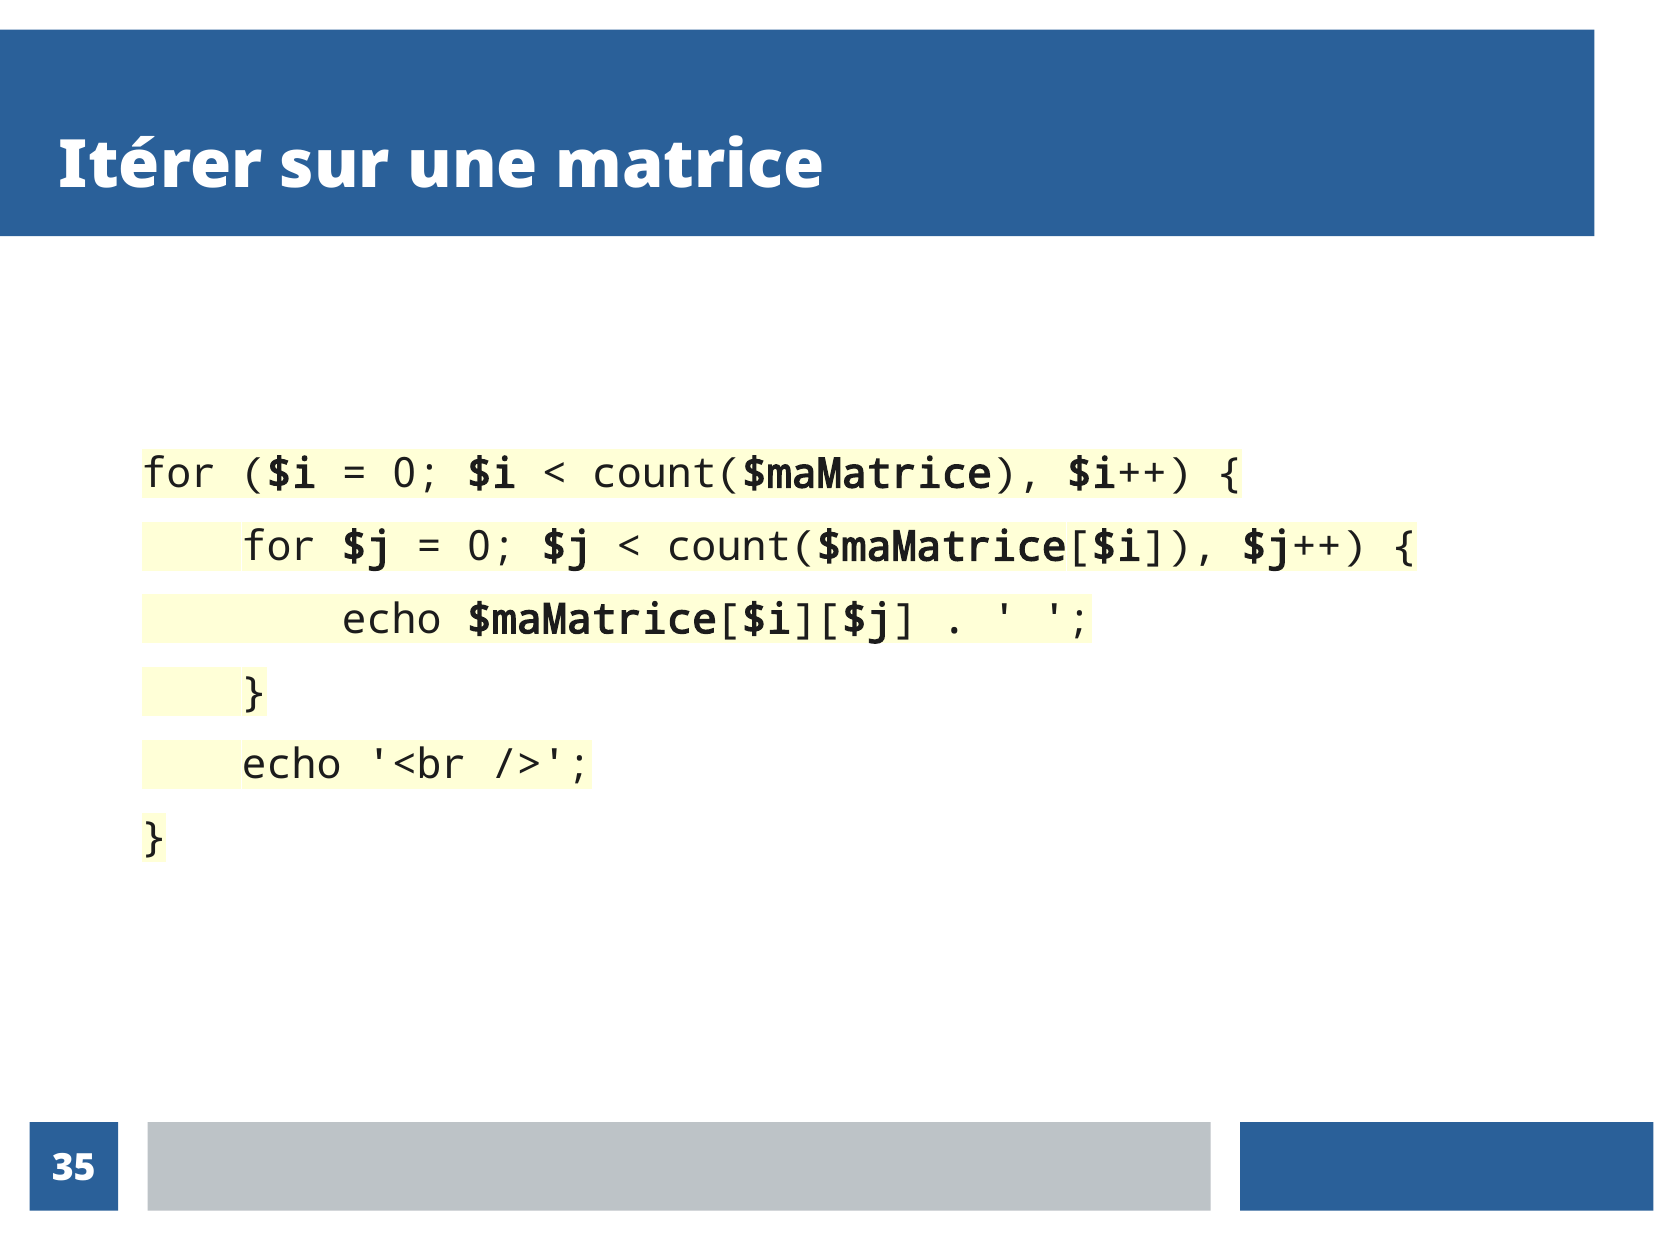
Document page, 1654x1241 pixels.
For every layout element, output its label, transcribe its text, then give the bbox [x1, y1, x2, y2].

list for ($i = 0; $i < count($maMatrice), $i++) { for $j = 0; $j < count($maMatrice[$i]), $j++) { echo $maMatrice[$i][$j] . ' '; } echo '<br />'; } [141, 448, 1441, 904]
title Itérer sur une matrice [59, 59, 1595, 207]
